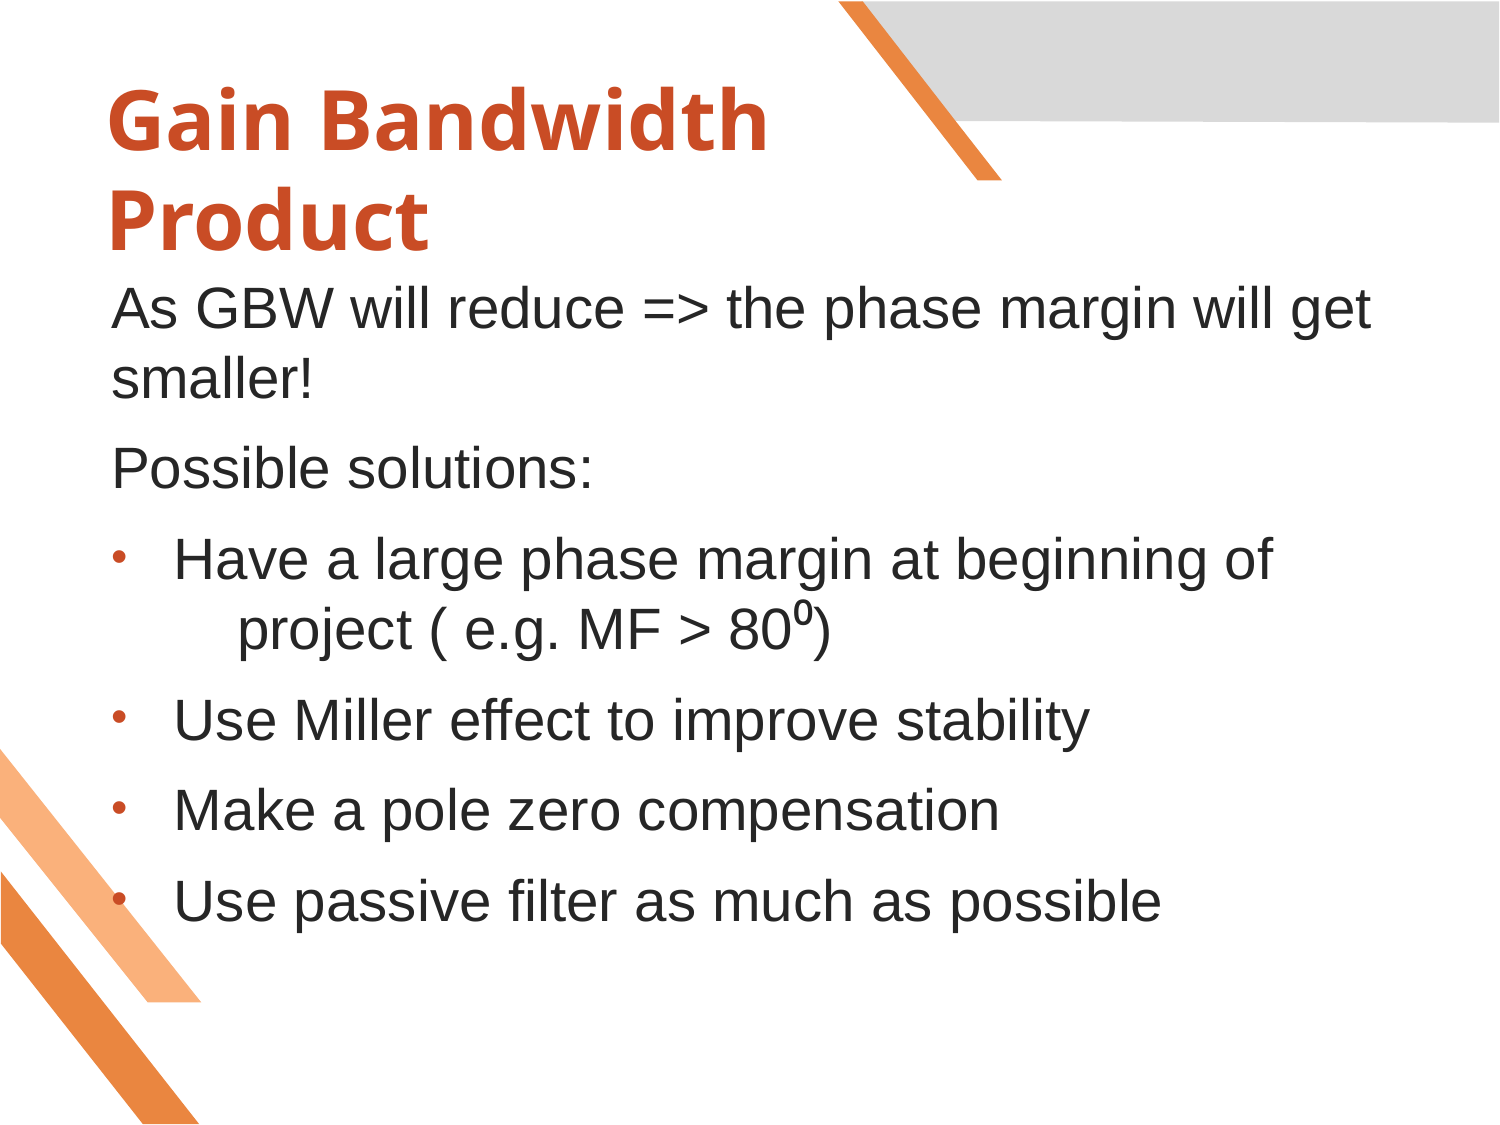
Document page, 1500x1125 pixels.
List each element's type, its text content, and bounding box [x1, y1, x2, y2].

title Gain Bandwidth Product [75, 59, 1058, 192]
list As GBW will reduce => the phase margin will get smaller! Possible solutions: Have a large phase margin at beginning of project ( e.g. MF > 80⁰) Use Miller effect to improve stability Make a pole zero compensation Use passive filter as much as possible [75, 262, 1426, 1013]
